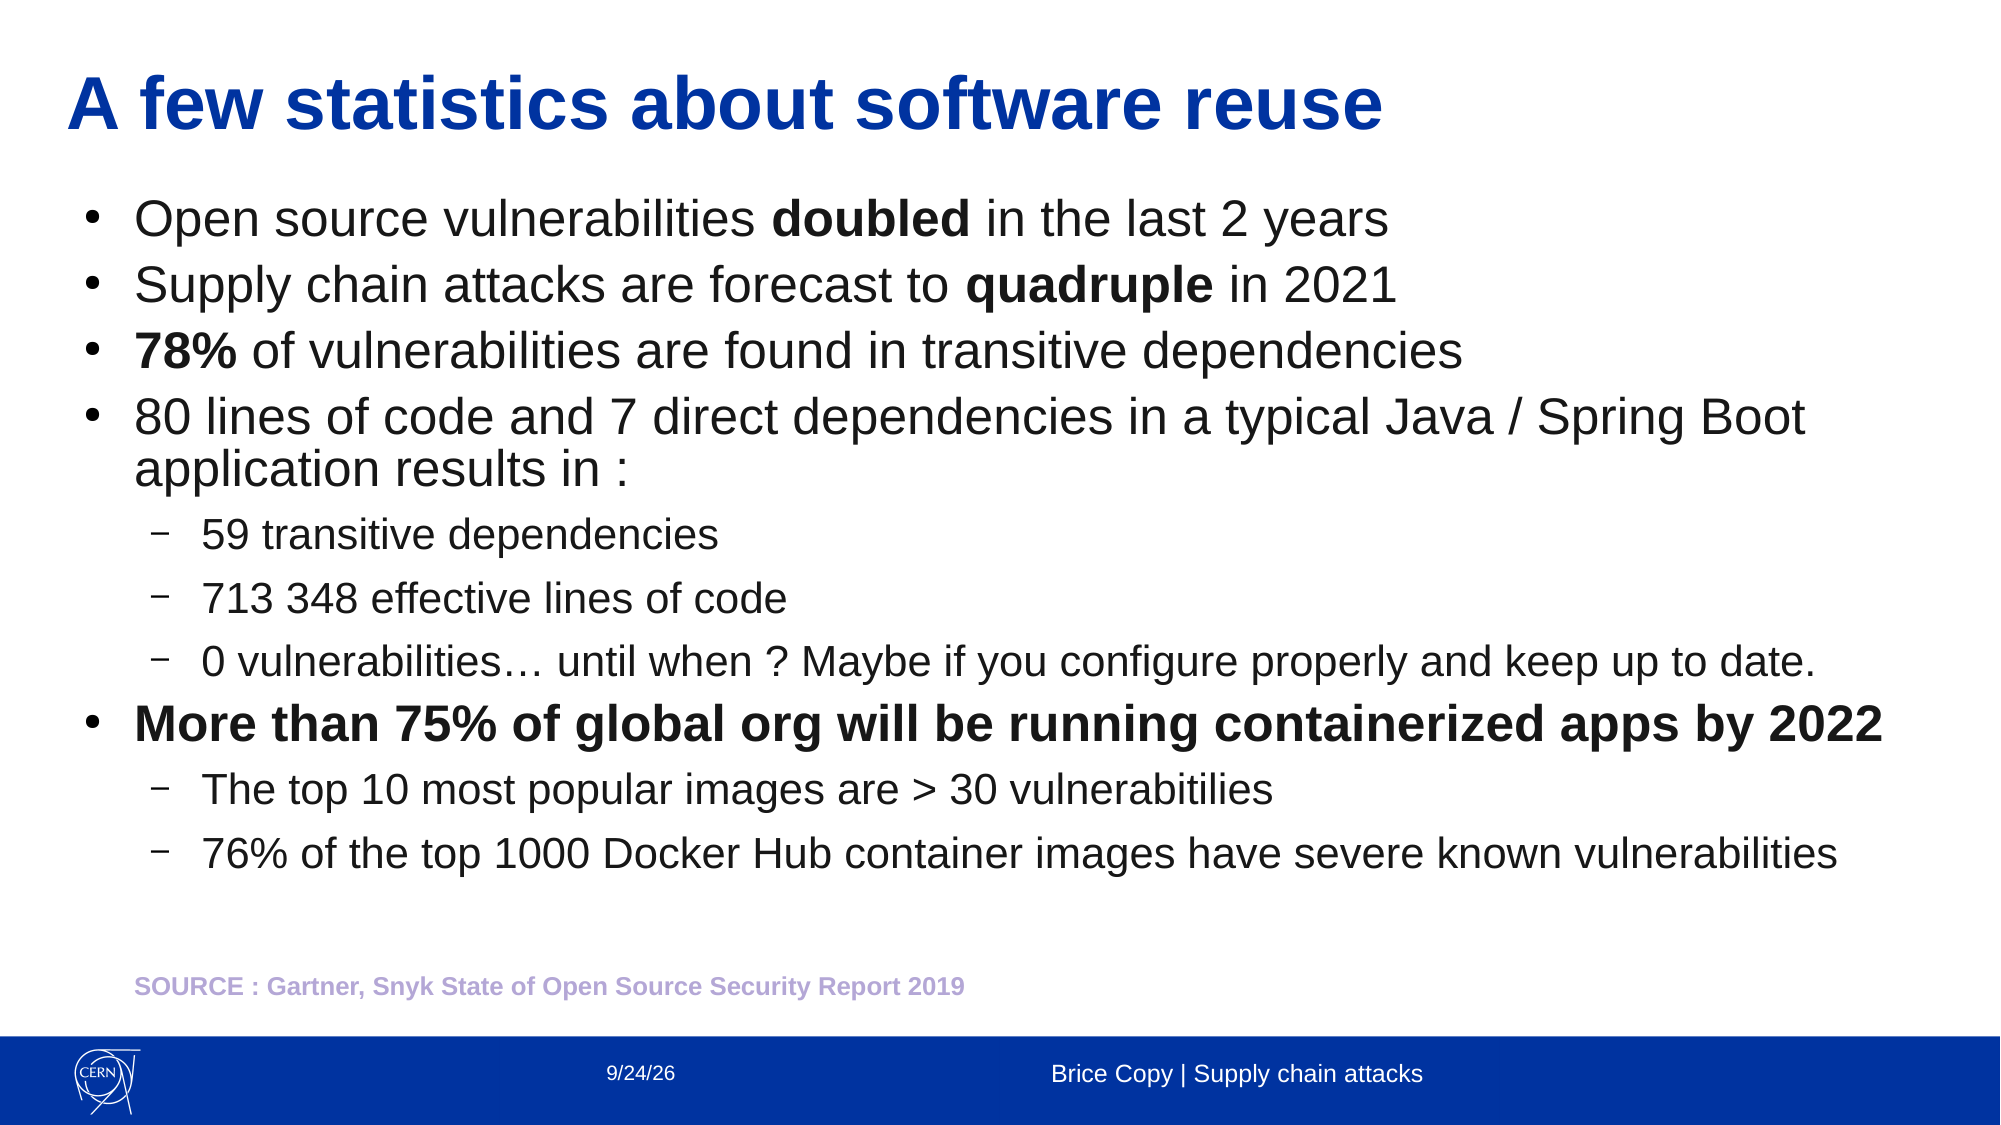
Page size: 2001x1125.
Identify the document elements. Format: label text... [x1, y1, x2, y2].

picture [0, 1036, 2000, 1125]
list Open source vulnerabilities doubled in the last 2 years Supply chain attacks are forecast to quadruple in 2021 78% of vulnerabilities are found in transitive dependencies 80 lines of code and 7 direct dependencies in a typical Java / Spring Boot application results in : 59 transitive dependencies 713 348 effective lines of code 0 vulnerabilities… until when ? Maybe if you configure properly and keep up to date. More than 75% of global org will be running containerized apps by 2022 The top 10 most popular images are > 30 vulnerabitilies 76% of the top 1000 Docker Hub container images have severe known vulnerabilities SOURCE : Gartner, Snyk State of Open Source Security Report 2019 [66, 195, 1933, 1018]
title A few statistics about software reuse [66, 61, 1933, 195]
